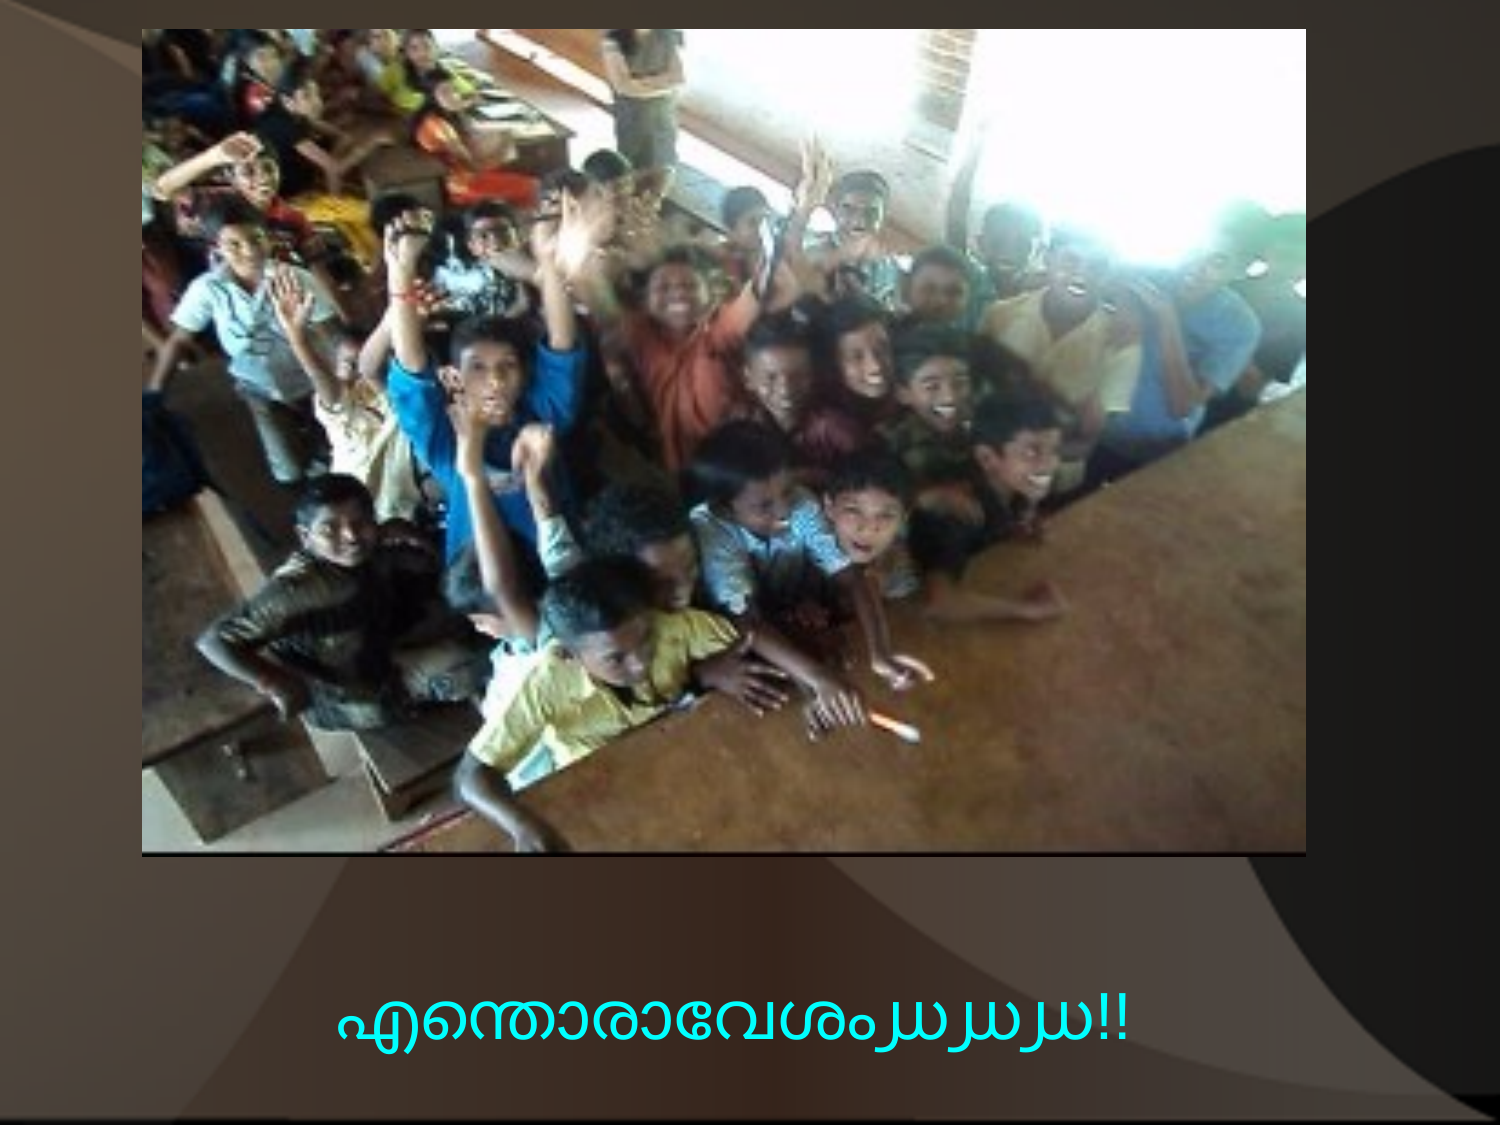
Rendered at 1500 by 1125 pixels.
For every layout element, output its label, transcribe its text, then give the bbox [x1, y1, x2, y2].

subtitle എന്തൊരാവേശം൰൰൰!! [59, 974, 1409, 1053]
picture [0, 0, 1500, 1125]
